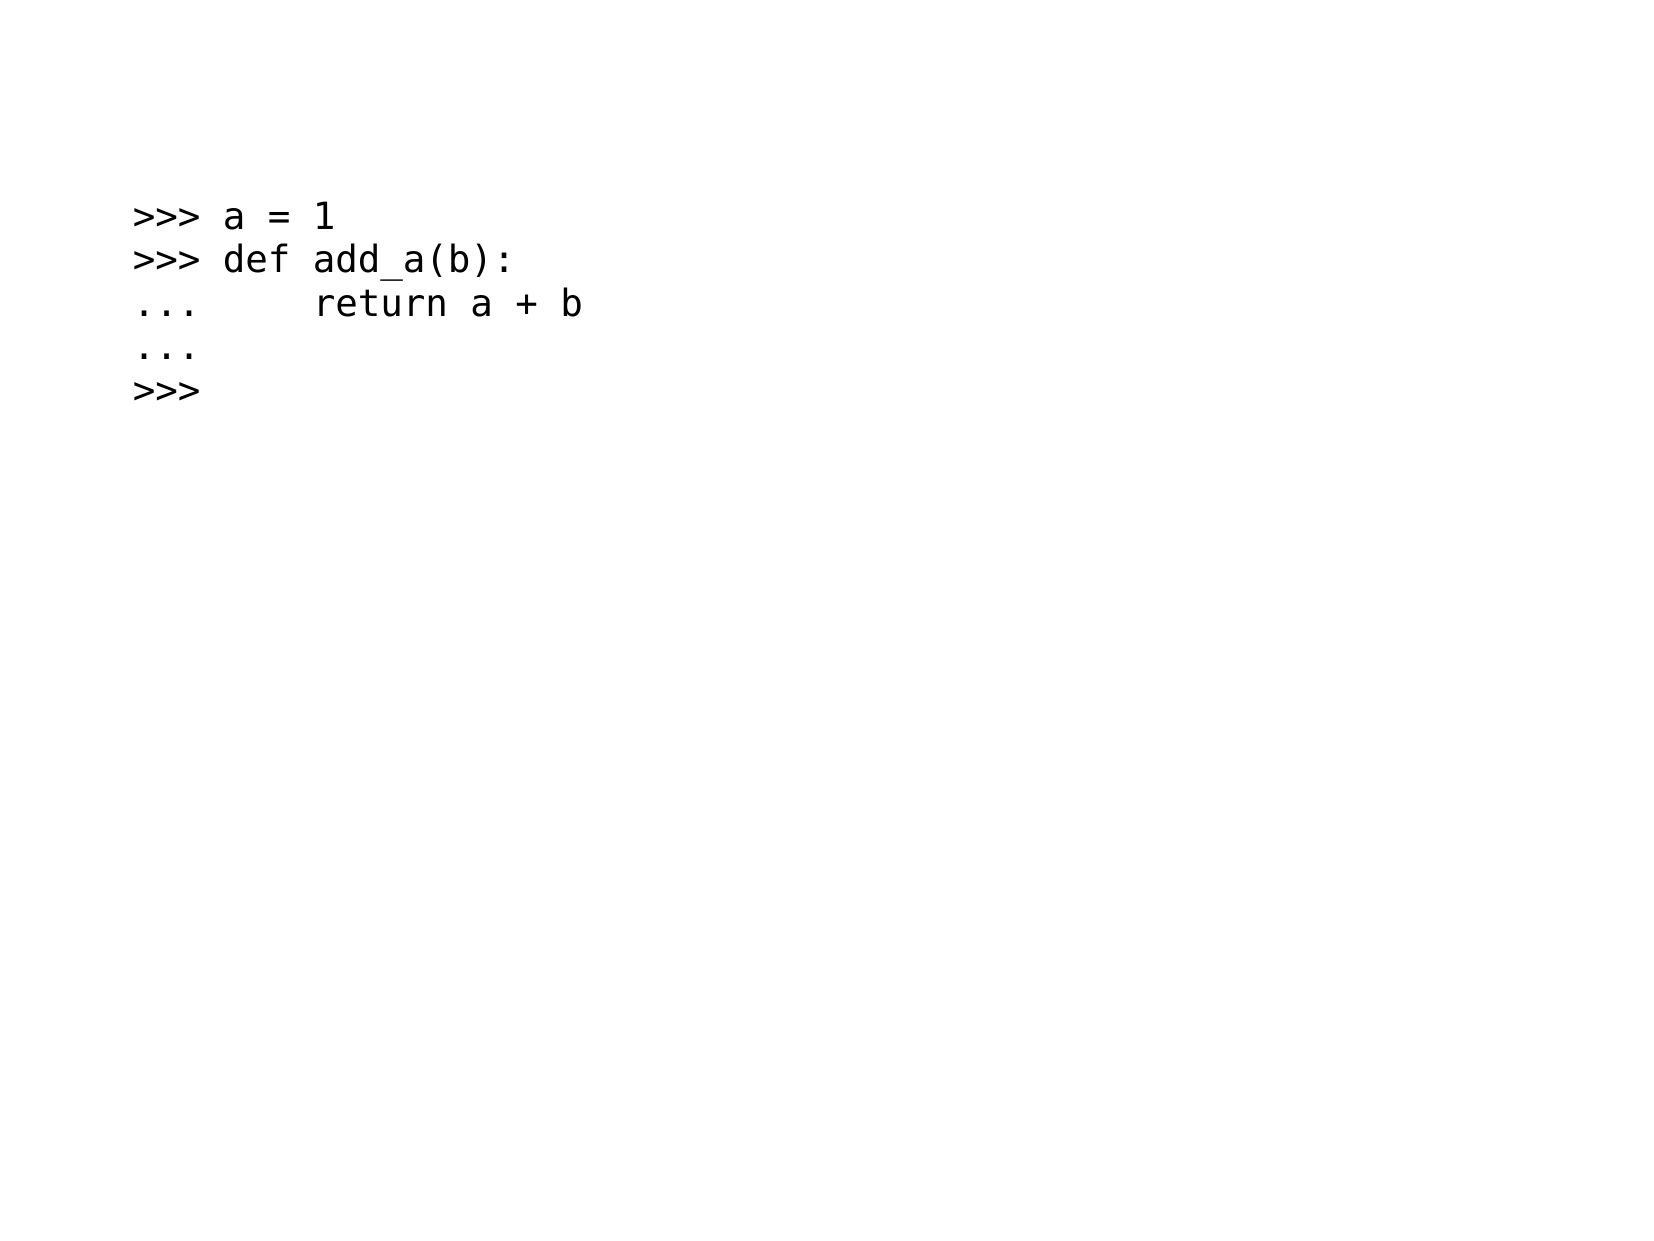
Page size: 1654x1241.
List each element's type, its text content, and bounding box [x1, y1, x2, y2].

text_box >>> a = 1 >>> def add_a(b): ... return a + b ... >>> [118, 187, 1477, 551]
